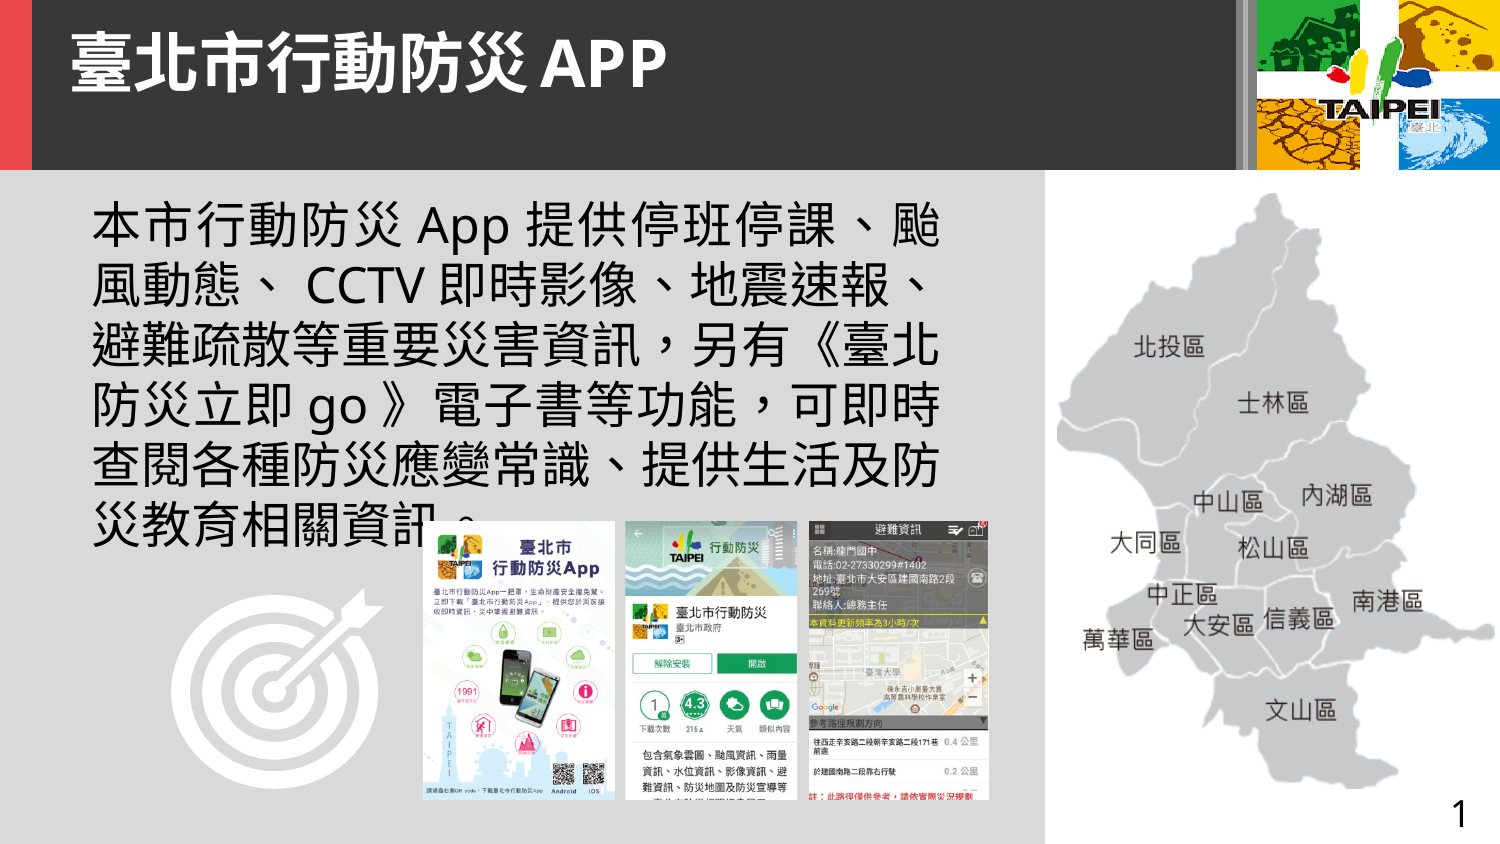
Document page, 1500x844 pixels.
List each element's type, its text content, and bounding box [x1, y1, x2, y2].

list 臺北市行動防災APP [53, 43, 1235, 139]
text_box 1 [1435, 782, 1495, 844]
picture [809, 521, 989, 800]
text_box 本市行動防災App提供停班停課、颱風動態、CCTV即時影像、地震速報、避難疏散等重要災害資訊，另有《臺北防災立即go》電子書等功能，可即時查閱各種防災應變常識、提供生活及防災教育相關資訊。 [77, 186, 969, 561]
picture [1257, 0, 1500, 171]
picture [1057, 193, 1495, 789]
picture [423, 521, 615, 800]
picture [625, 561, 798, 800]
text_box [0, 170, 1045, 844]
